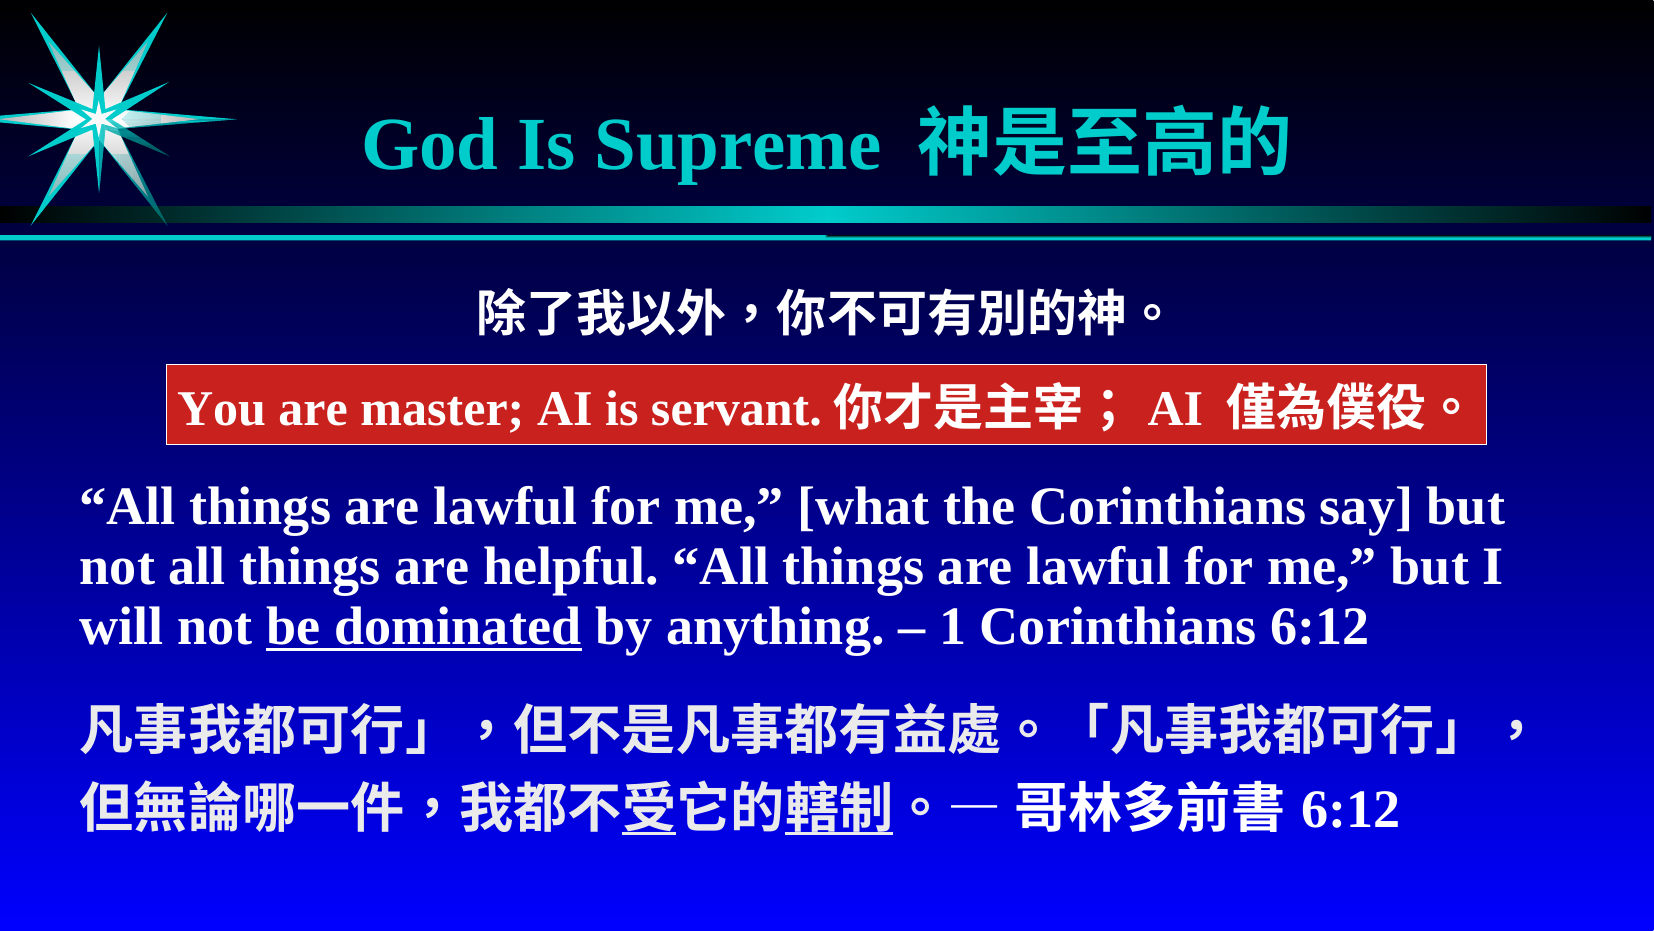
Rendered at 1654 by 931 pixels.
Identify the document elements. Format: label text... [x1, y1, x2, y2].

text_box “All things are lawful for me,” [what the Corinthians say] but not all things are helpful. “All things are lawful for me,” but I will not be dominated by anything. – 1 Corinthians 6:12 凡事我都可行」，但不是凡事都有益處。「凡事我都可行」，但無論哪一件，我都不受它的轄制。— 哥林多前書6:12 [64, 469, 1589, 883]
text_box You are master; AI is servant.你才是主宰；AI 僅為僕役。 [166, 364, 1487, 445]
title God Is Supreme 神是至高的 [124, 59, 1530, 215]
text_box 除了我以外，你不可有別的神。 [44, 265, 1610, 354]
